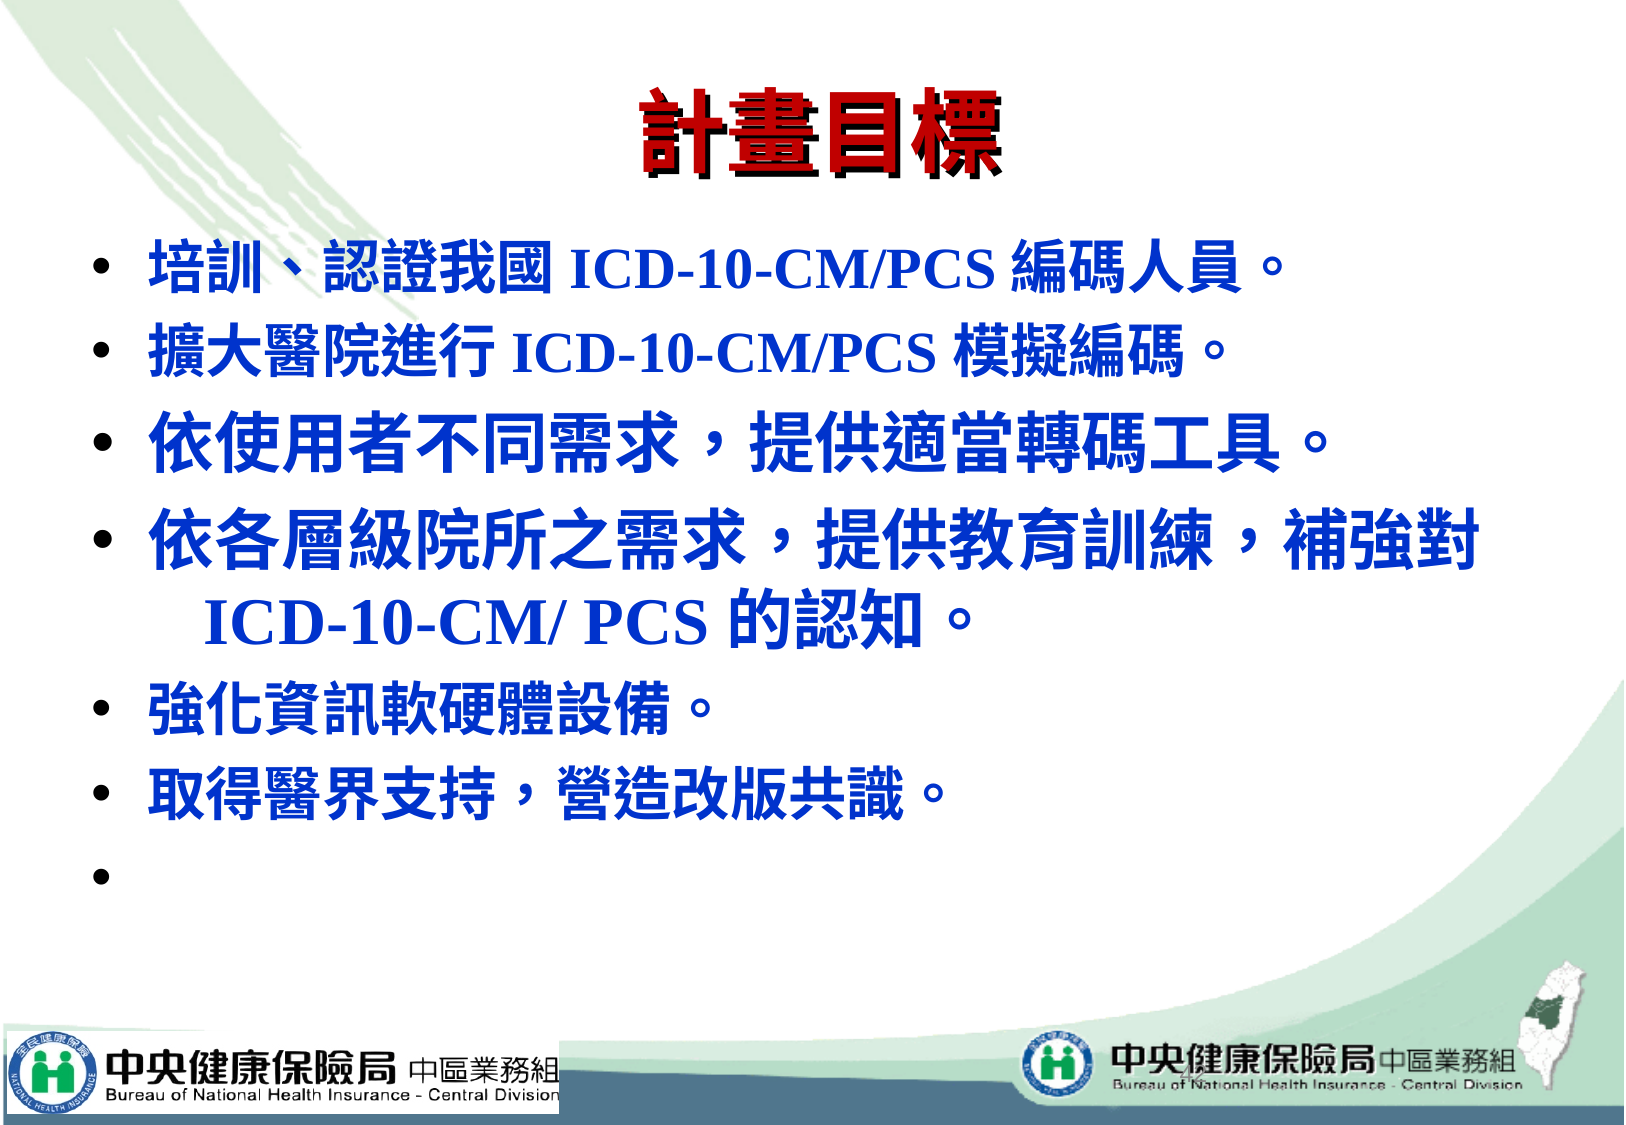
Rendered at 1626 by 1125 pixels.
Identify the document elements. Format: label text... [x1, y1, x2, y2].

title 計畫目標 [88, 35, 1547, 223]
list 培訓、認證我國ICD-10-CM/PCS編碼人員。 擴大醫院進行ICD-10-CM/PCS模擬編碼。 依使用者不同需求，提供適當轉碼工具。 依各層級院所之需求，提供教育訓練，補強對ICD-10-CM/ PCS的認知。 強化資訊軟硬體設備。 取得醫界支持，營造改版共識。 [76, 222, 1530, 961]
text_box [1164, 1042, 1544, 1103]
